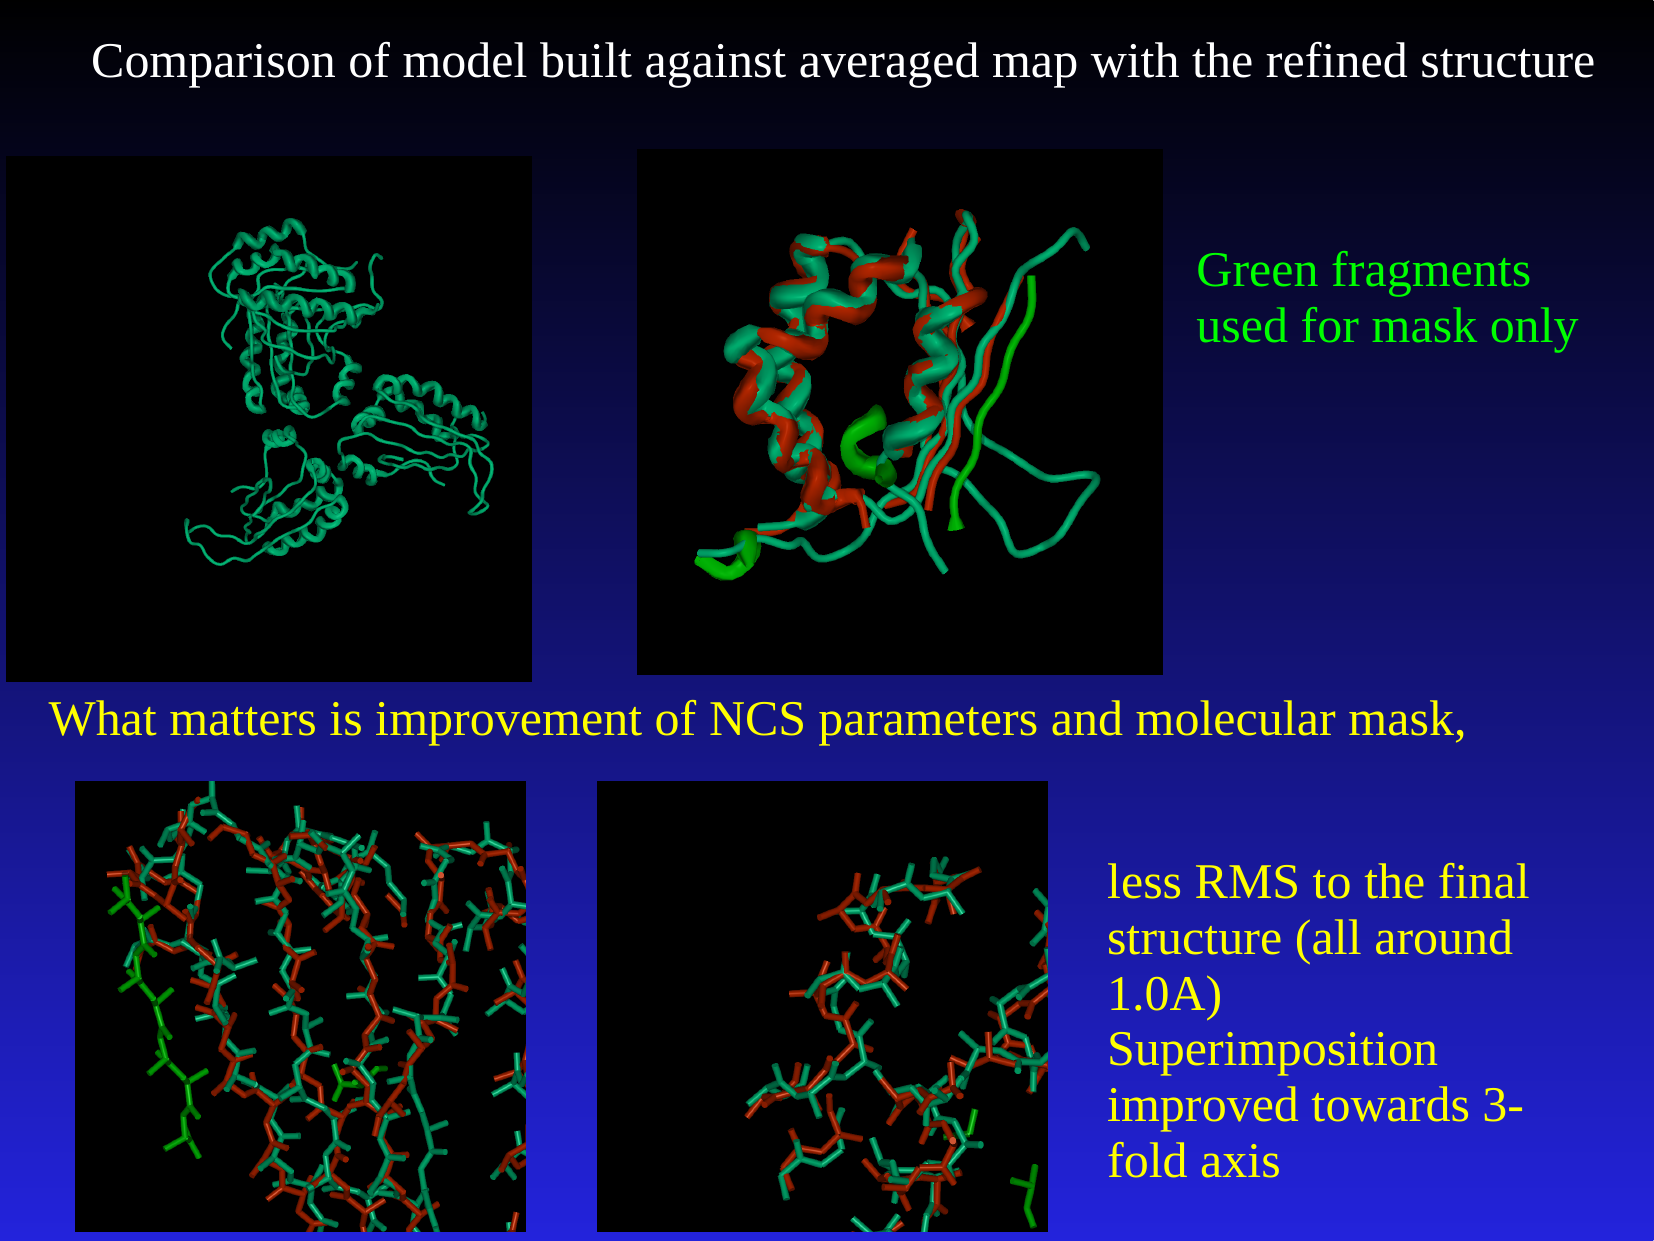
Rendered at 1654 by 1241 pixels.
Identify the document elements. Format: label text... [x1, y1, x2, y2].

text_box Comparison of model built against averaged map with the refined structure [76, 25, 1610, 96]
picture [75, 781, 526, 1232]
text_box What matters is improvement of NCS parameters and molecular mask, [33, 683, 1481, 755]
picture [597, 781, 1048, 1232]
picture [637, 149, 1163, 676]
picture [6, 156, 532, 682]
text_box less RMS to the final structure (all around 1.0A) Superimposition improved towards 3-fold axis [1092, 846, 1576, 1196]
text_box Green fragments used for mask only [1181, 234, 1594, 362]
